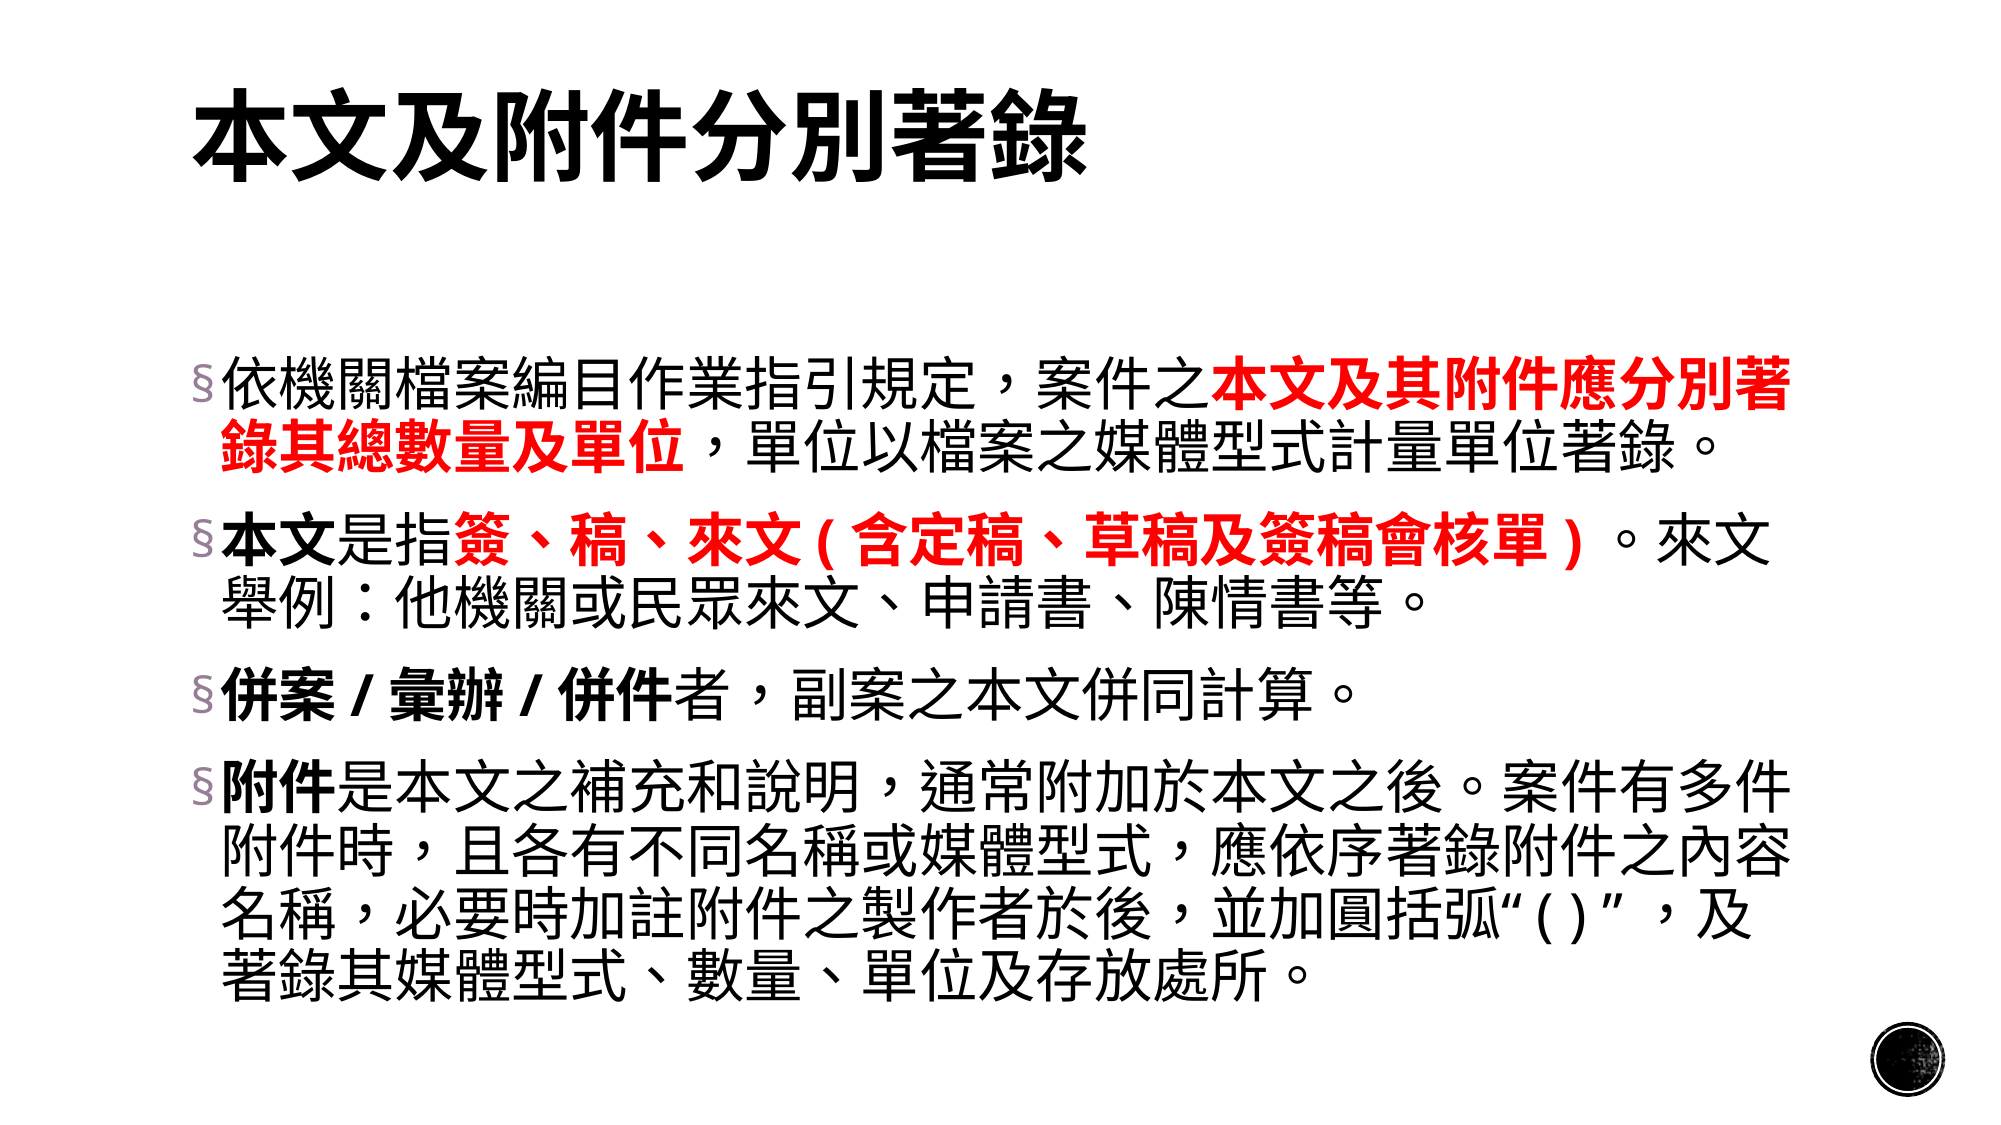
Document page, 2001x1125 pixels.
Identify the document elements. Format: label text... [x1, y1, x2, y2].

picture [1870, 1021, 1946, 1097]
list 依機關檔案編目作業指引規定，案件之本文及其附件應分別著錄其總數量及單位，單位以檔案之媒體型式計量單位著錄。 本文是指簽、稿、來文(含定稿、草稿及簽稿會核單)。來文舉例：他機關或民眾來文、申請書、陳情書等。 併案/彙辦/併件者，副案之本文併同計算。 附件是本文之補充和說明，通常附加於本文之後。案件有多件附件時，且各有不同名稱或媒體型式，應依序著錄附件之內容名稱，必要時加註附件之製作者於後，並加圓括弧“( ) ”，及著錄其媒體型式、數量、單位及存放處所。 [175, 348, 1826, 1013]
title 本文及附件分別著錄 [175, 79, 1826, 344]
